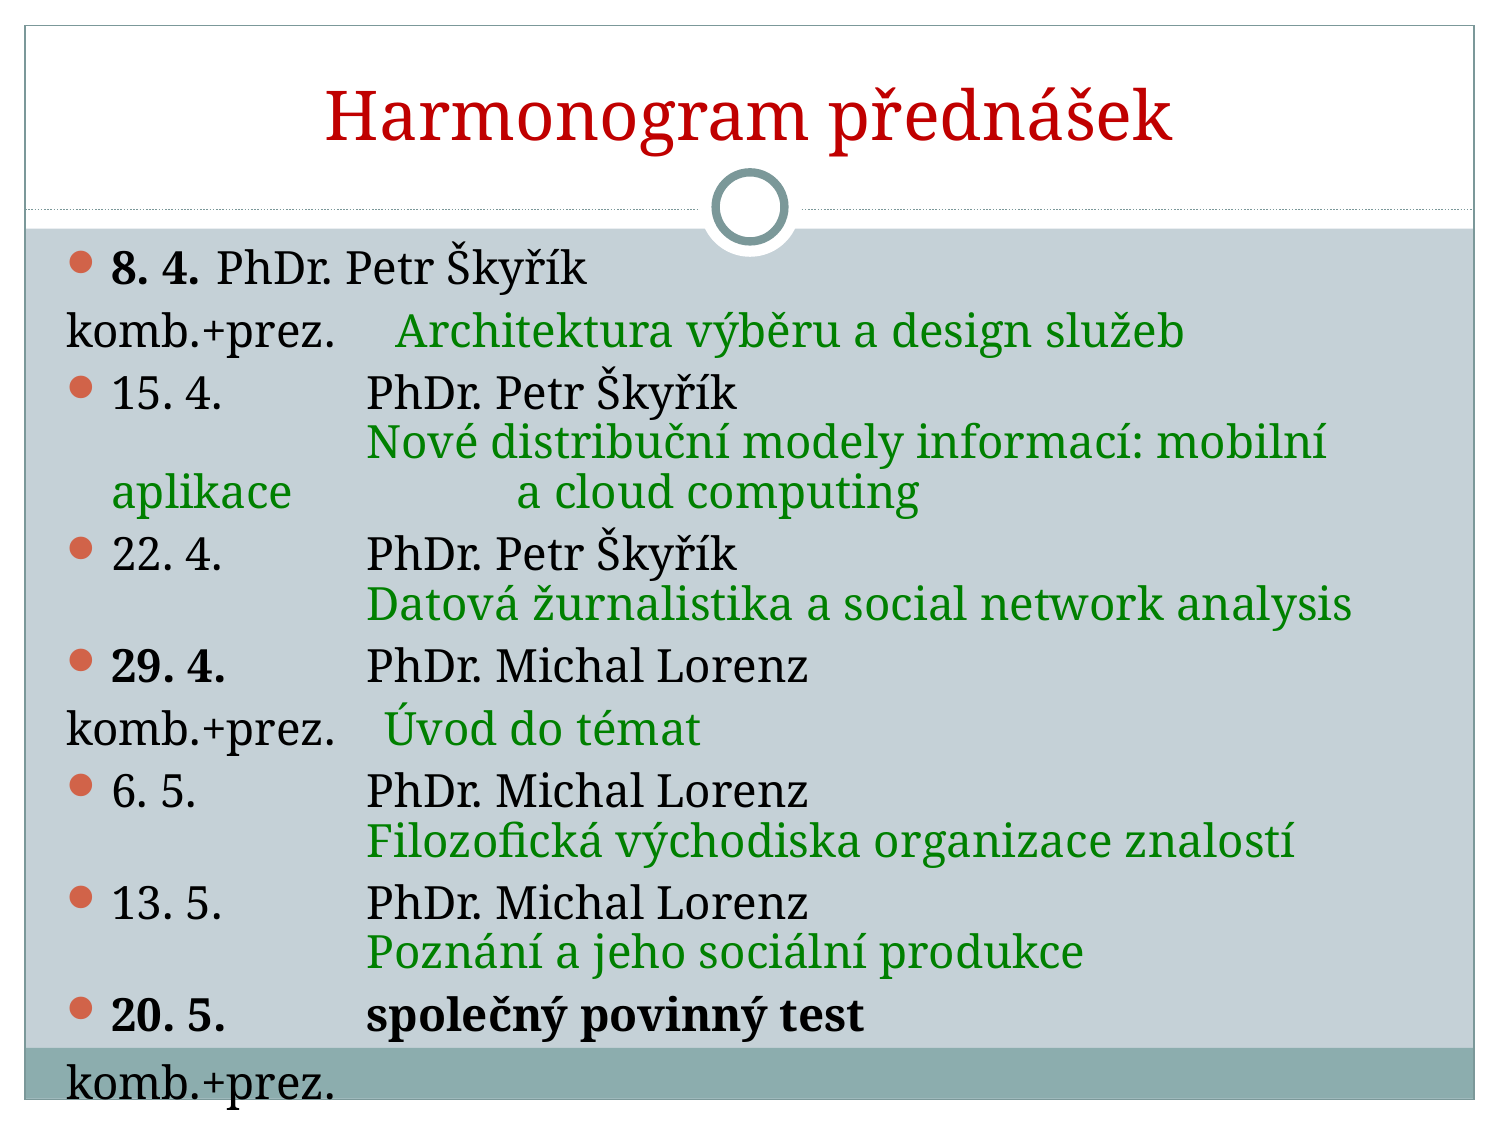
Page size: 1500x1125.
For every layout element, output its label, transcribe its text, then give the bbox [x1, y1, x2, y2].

title Harmonogram přednášek [49, 37, 1450, 162]
list 8. 4. PhDr. Petr Škyřík komb.+prez. Architektura výběru a design služeb 15. 4. PhDr. Petr Škyřík Nové distribuční modely informací: mobilní aplikace a cloud computing 22. 4. PhDr. Petr Škyřík Datová žurnalistika a social network analysis 29. 4. PhDr. Michal Lorenz komb.+prez. Úvod do témat 6. 5. PhDr. Michal Lorenz Filozofická východiska organizace znalostí 13. 5. PhDr. Michal Lorenz Poznání a jeho sociální produkce 20. 5. společný povinný test komb.+prez. [51, 162, 1447, 1125]
